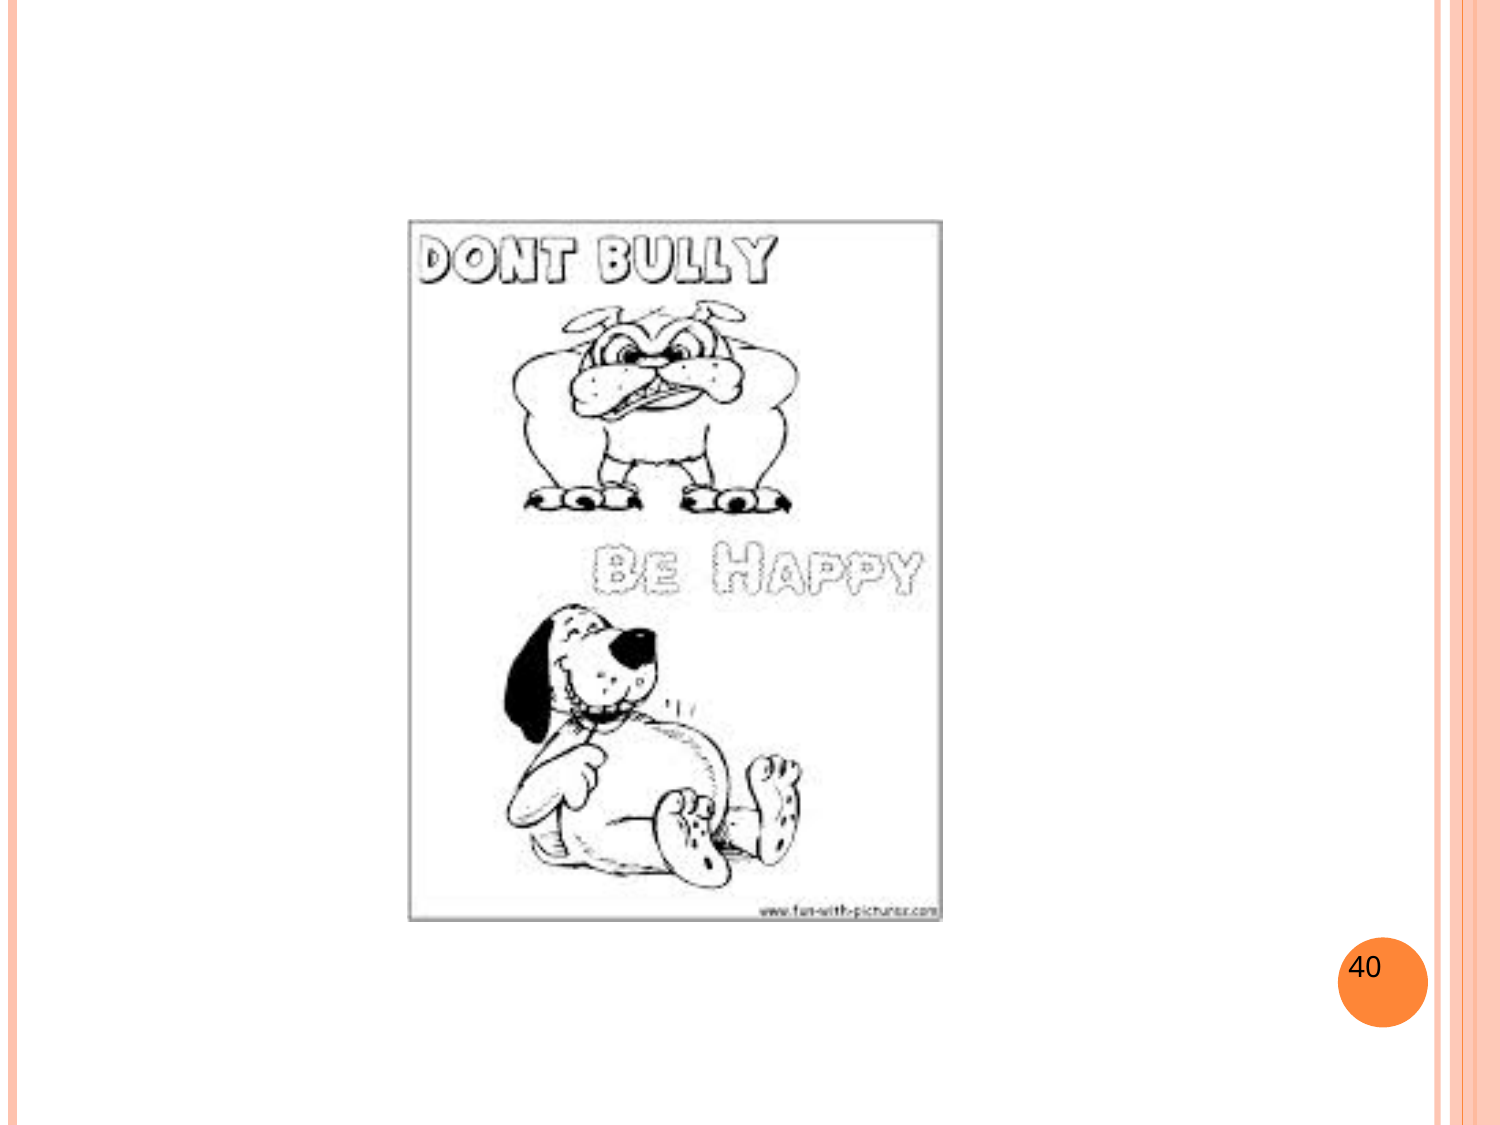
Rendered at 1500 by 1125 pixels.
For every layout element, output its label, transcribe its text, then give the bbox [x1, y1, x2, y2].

picture [407, 219, 943, 923]
slide_number <αριθμός> [1333, 940, 1434, 1027]
